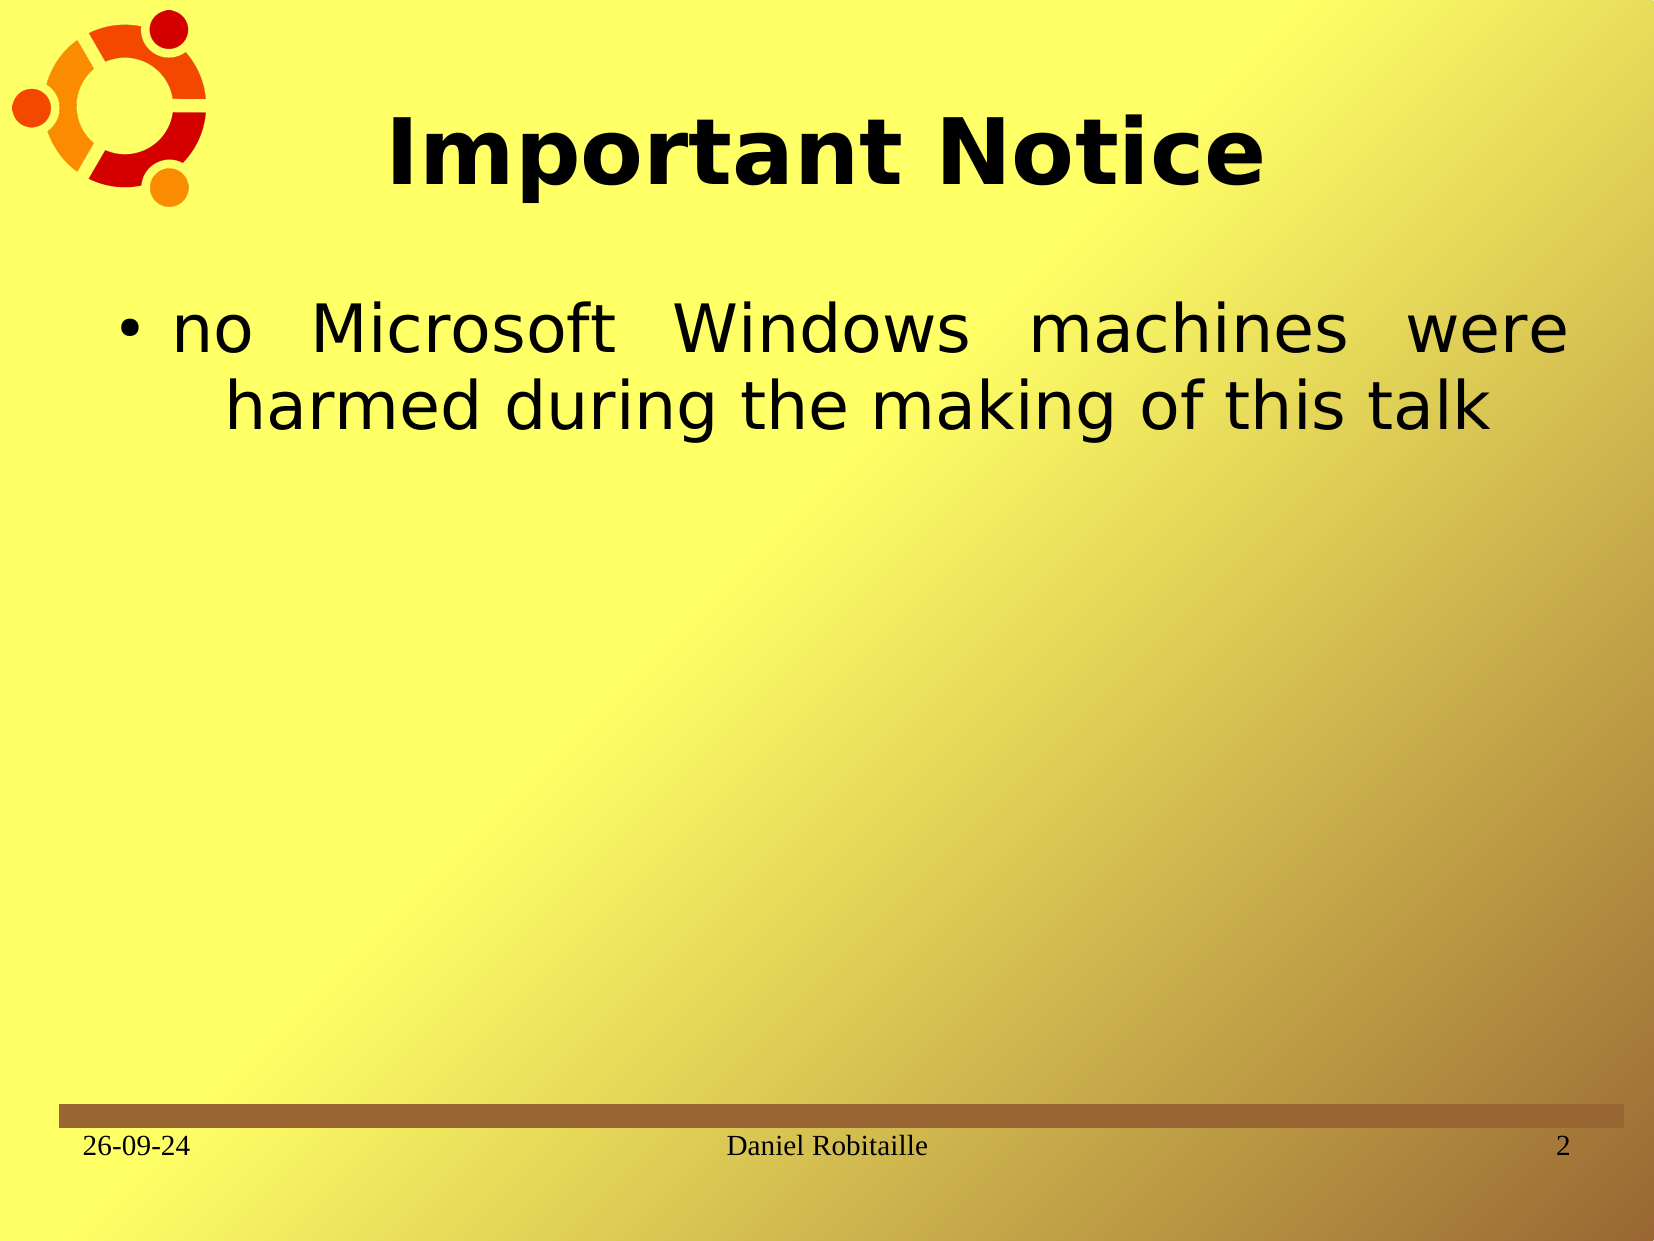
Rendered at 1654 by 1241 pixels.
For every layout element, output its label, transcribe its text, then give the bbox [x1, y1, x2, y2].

list no Microsoft Windows machines were harmed during the making of this talk [82, 290, 1571, 1109]
title Important Notice [82, 49, 1571, 257]
picture [12, 10, 207, 207]
